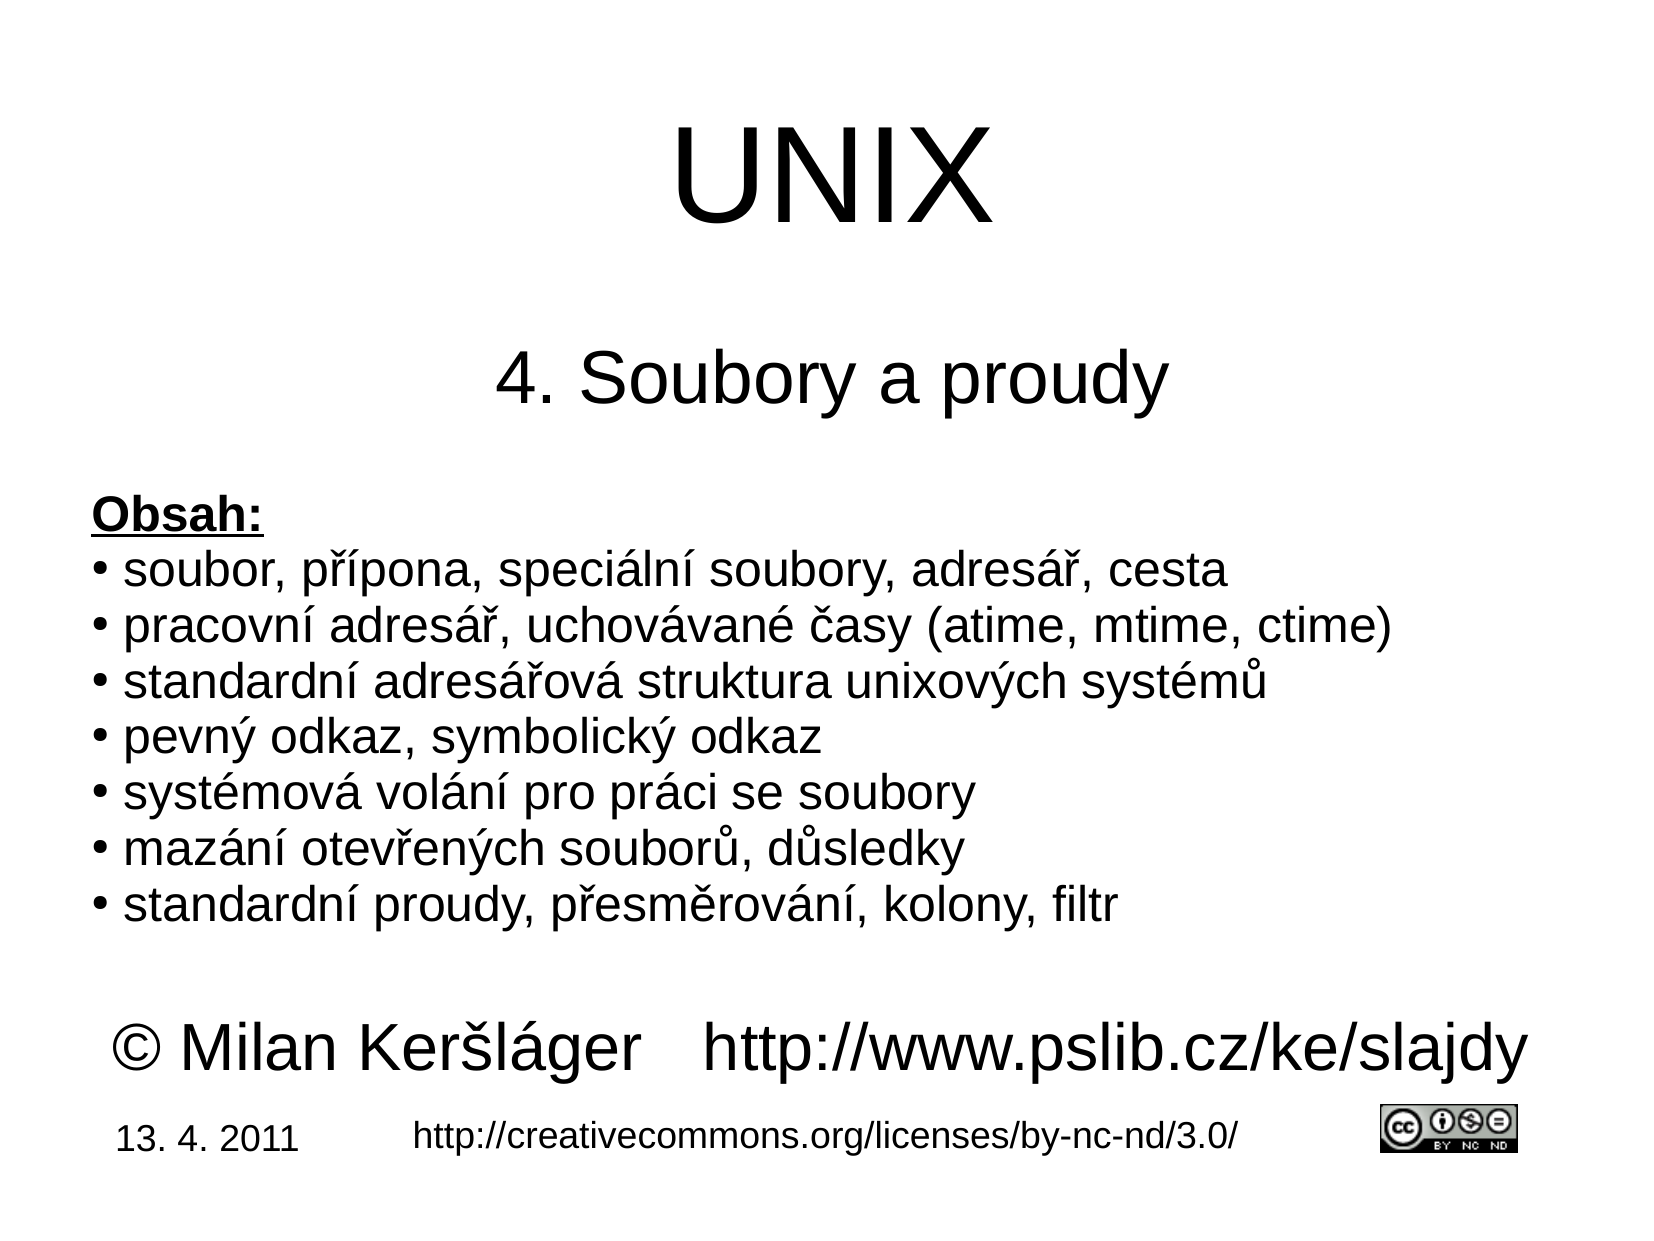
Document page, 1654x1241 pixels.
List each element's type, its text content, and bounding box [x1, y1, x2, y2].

text_box Obsah: soubor, přípona, speciální soubory, adresář, cesta pracovní adresář, uchovávané časy (atime, mtime, ctime) standardní adresářová struktura unixových systémů pevný odkaz, symbolický odkaz systémová volání pro práci se soubory mazání otevřených souborů, důsledky standardní proudy, přesměrování, kolony, filtr [76, 478, 1583, 941]
title UNIX 4. Soubory a proudy [88, 56, 1577, 461]
text_box http://creativecommons.org/licenses/by-nc-nd/3.0/ [339, 1107, 1313, 1165]
text_box 13.4.2011 [100, 1110, 337, 1168]
picture [1380, 1104, 1518, 1153]
list © Milan Keršláger http://www.pslib.cz/ke/slajdy [76, 1009, 1565, 1087]
